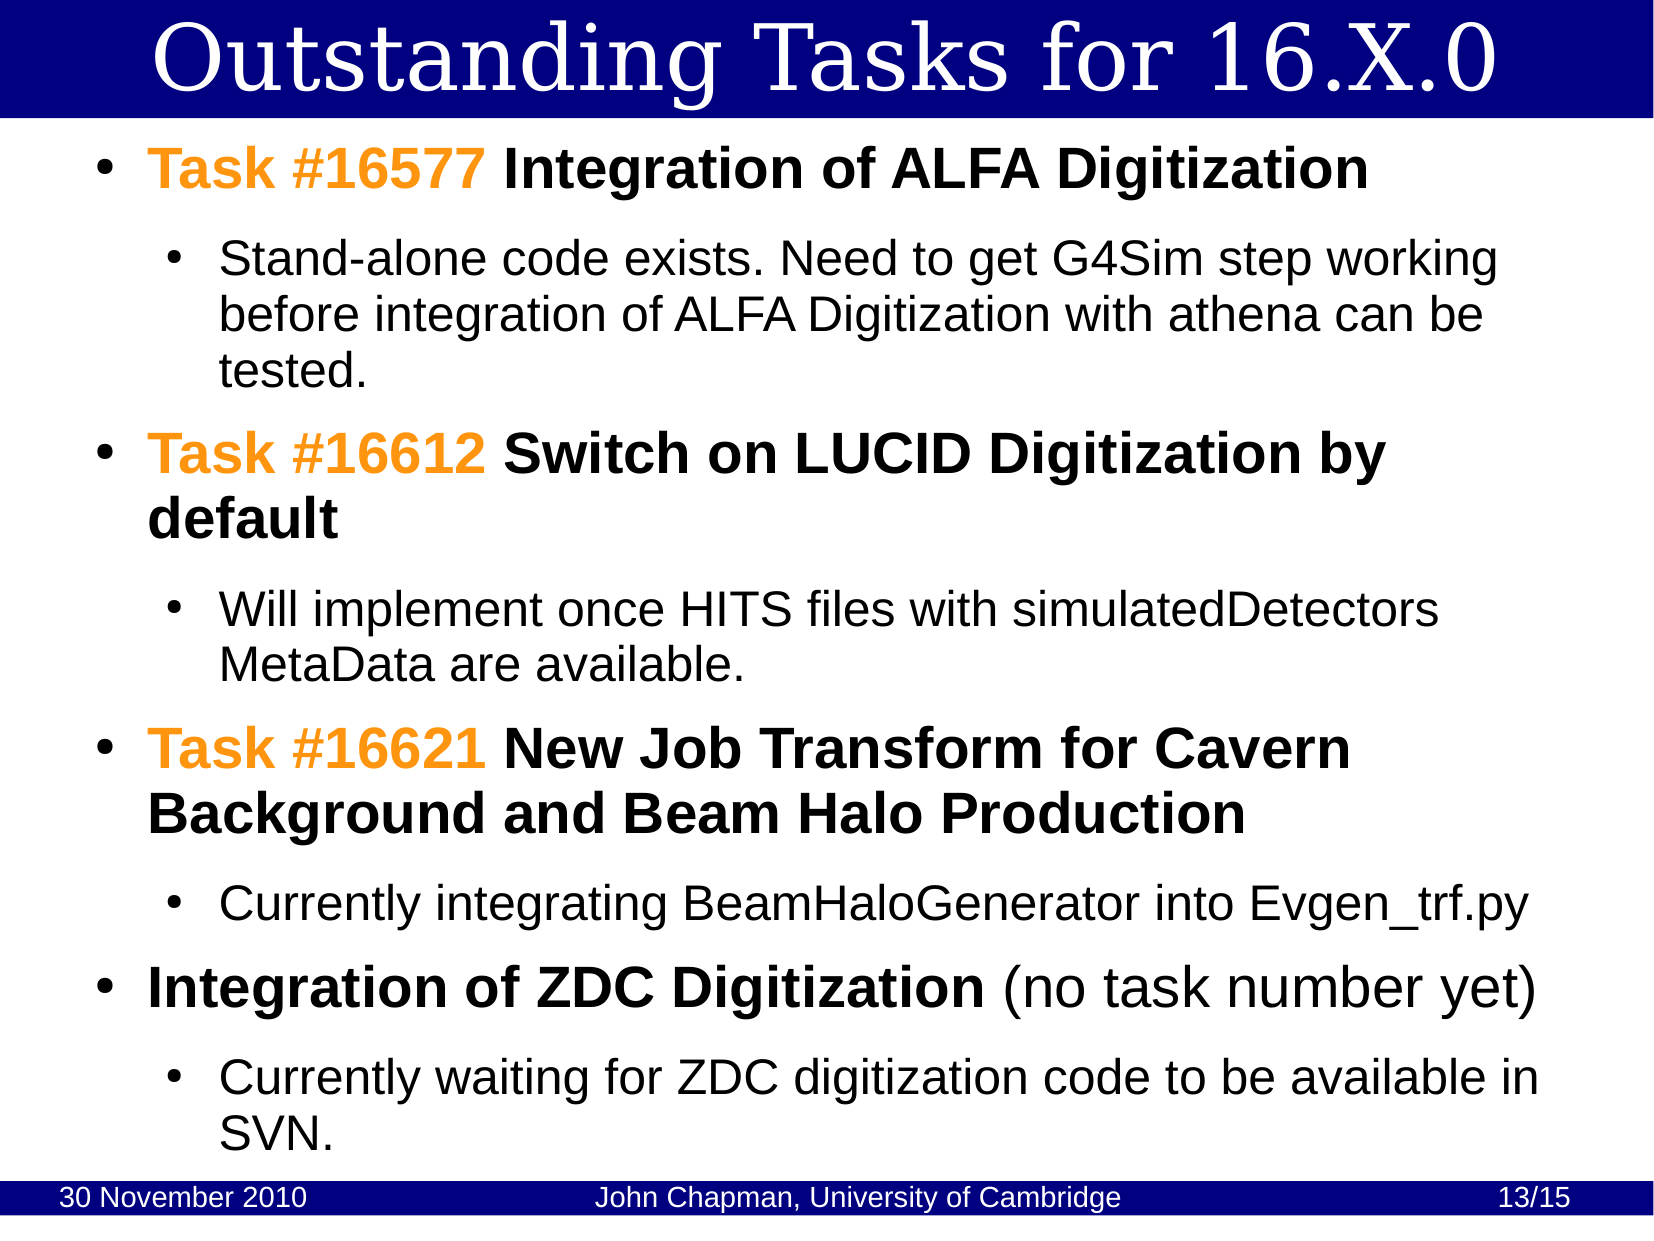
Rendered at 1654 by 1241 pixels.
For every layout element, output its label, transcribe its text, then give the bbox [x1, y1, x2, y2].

title Outstanding Tasks for 16.X.0 [0, 0, 1654, 119]
list Task #16577 Integration of ALFA Digitization Stand-alone code exists. Need to get G4Sim step working before integration of ALFA Digitization with athena can be tested. Task #16612 Switch on LUCID Digitization by default Will implement once HITS files with simulatedDetectors MetaData are available. Task #16621 New Job Transform for Cavern Background and Beam Halo Production Currently integrating BeamHaloGenerator into Evgen_trf.py Integration of ZDC Digitization (no task number yet) Currently waiting for ZDC digitization code to be available in SVN. [76, 135, 1565, 1170]
